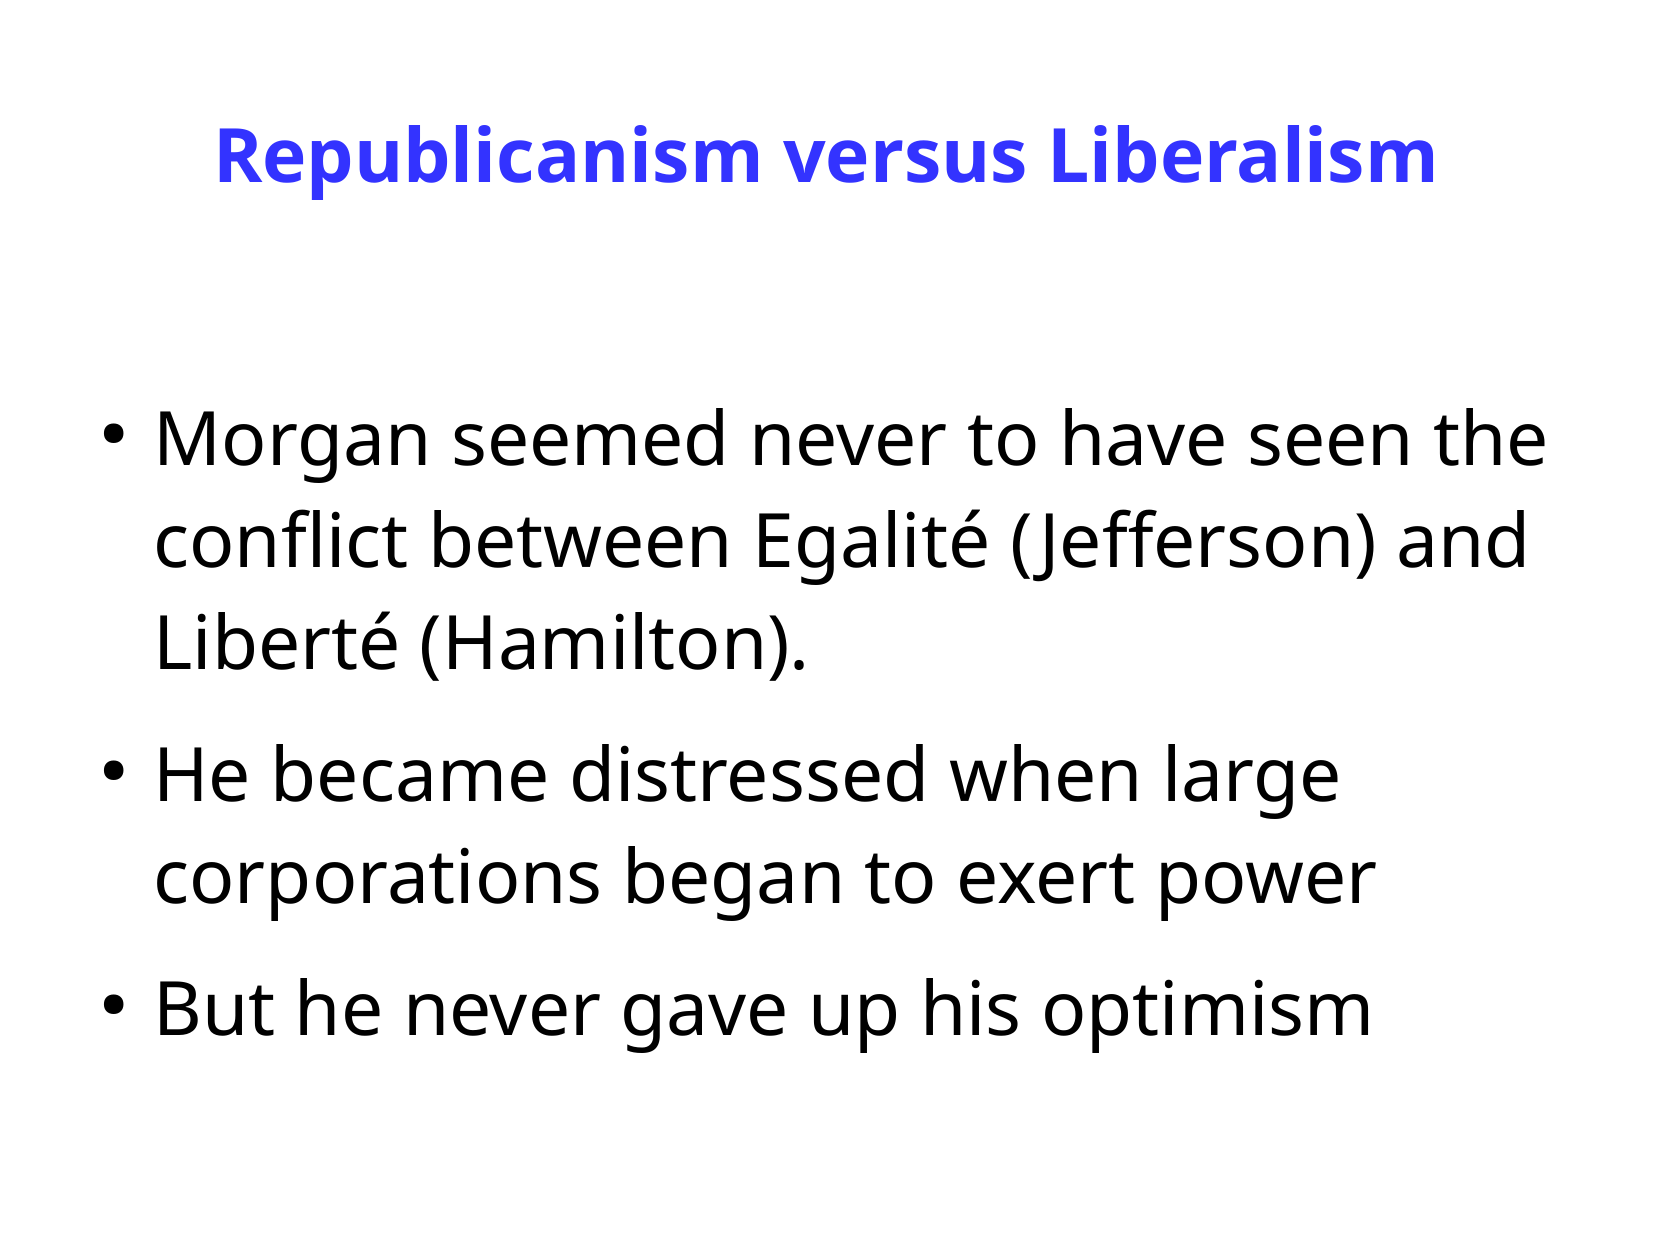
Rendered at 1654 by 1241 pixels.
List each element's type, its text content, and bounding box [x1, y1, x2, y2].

title Republicanism versus Liberalism [82, 49, 1571, 257]
list Morgan seemed never to have seen the conflict between Egalité (Jefferson) and Liberté (Hamilton). He became distressed when large corporations began to exert power But he never gave up his optimism [82, 384, 1571, 1204]
